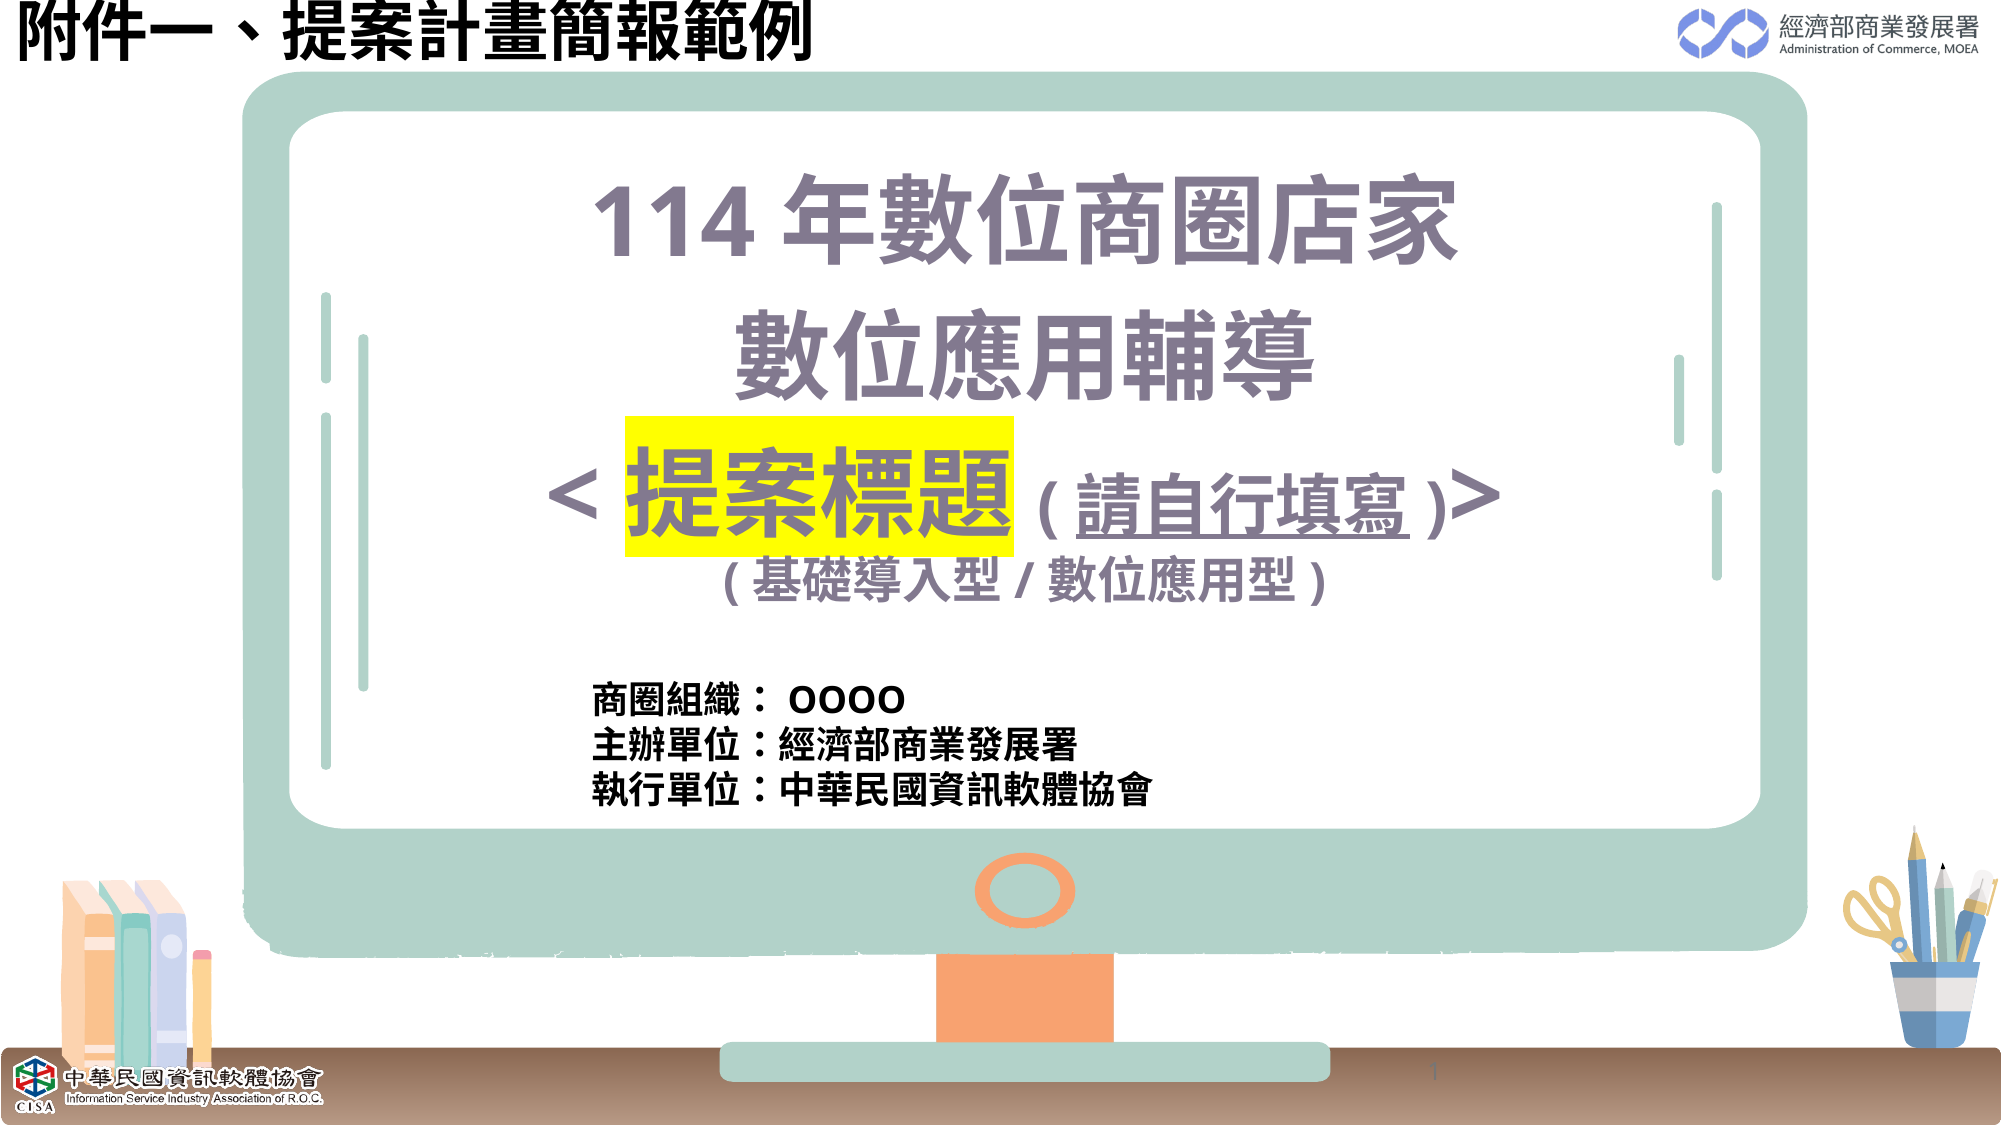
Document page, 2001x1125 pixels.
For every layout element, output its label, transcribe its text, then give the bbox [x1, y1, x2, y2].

text_box 商圈組織：OOOO 主辦單位：經濟部商業發展署 執行單位：中華民國資訊軟體協會 [576, 668, 1633, 821]
text_box 1 [1412, 1042, 1863, 1103]
text_box 附件一、提案計畫簡報範例 [0, 0, 839, 78]
text_box 114年數位商圈店家 數位應用輔導 <提案標題(請自行填寫)> (基礎導入型/數位應用型) [362, 140, 1688, 611]
